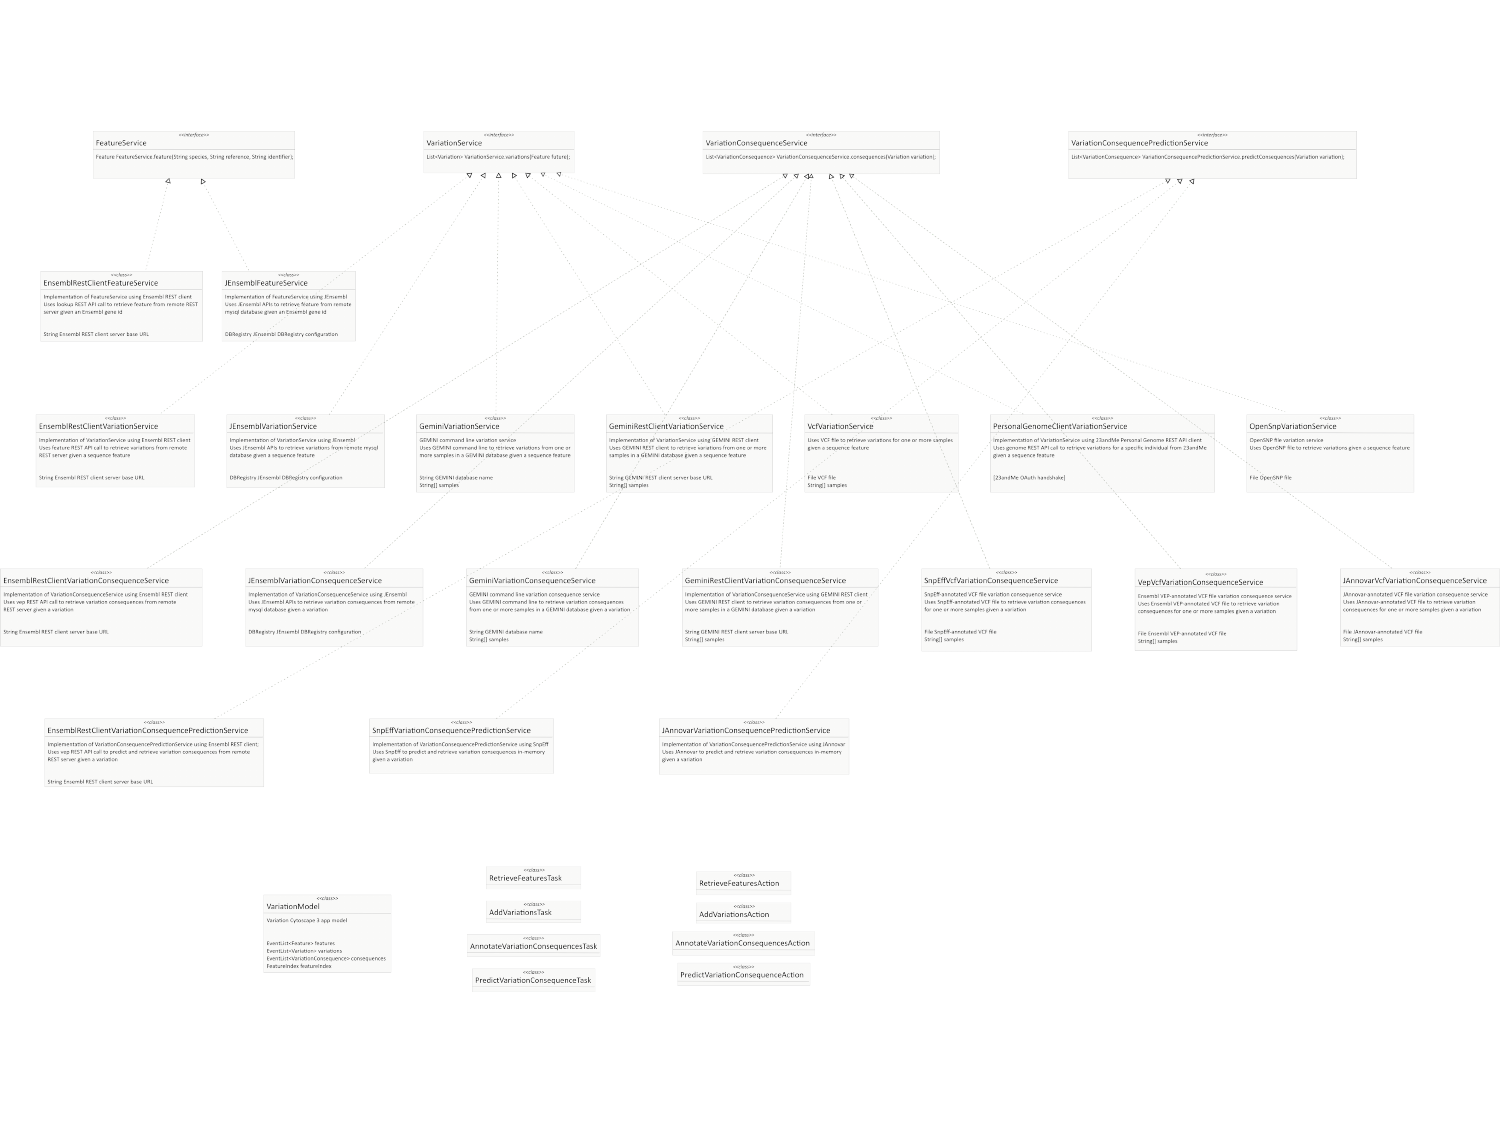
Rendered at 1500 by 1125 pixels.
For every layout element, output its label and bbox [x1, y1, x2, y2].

picture [0, 131, 1500, 992]
